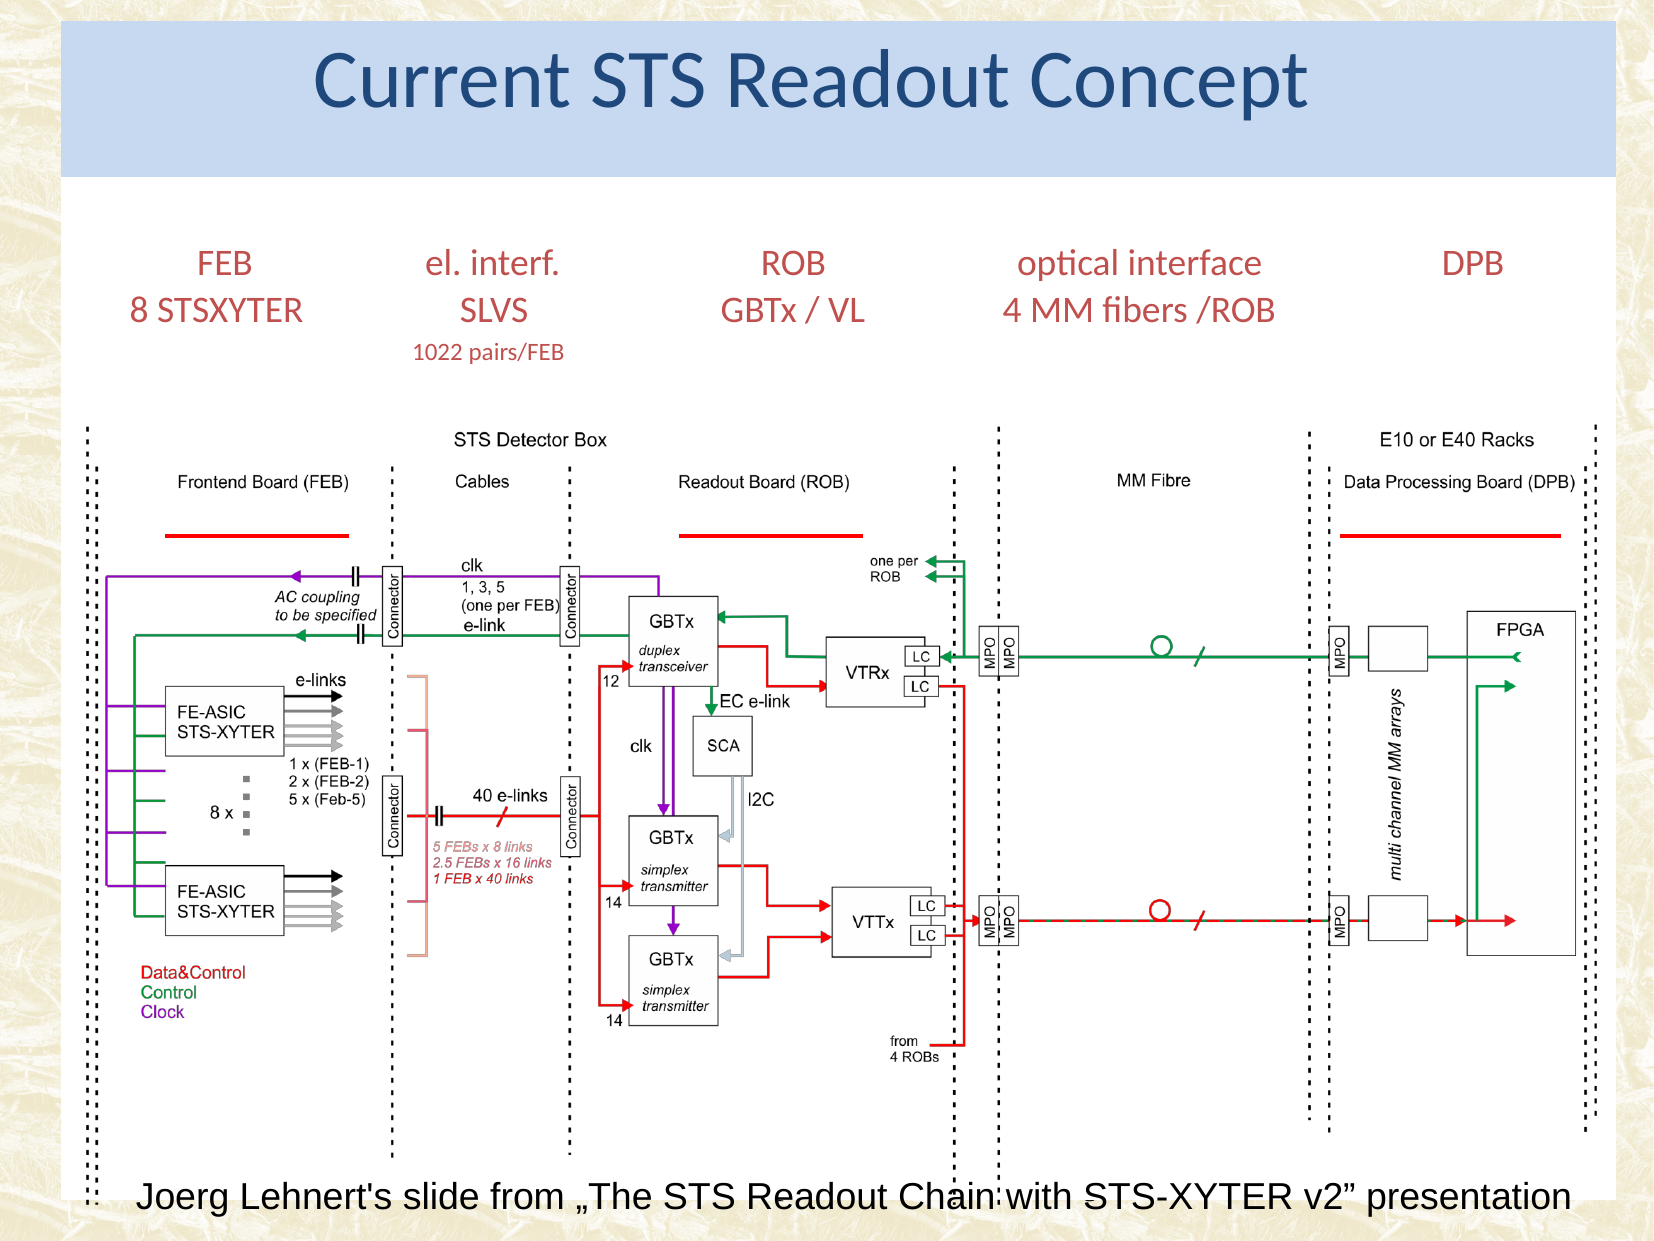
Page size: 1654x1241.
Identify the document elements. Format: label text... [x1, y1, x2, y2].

text_box FEB [197, 247, 284, 293]
text_box [61, 21, 1616, 1200]
text_box Current STS Readout Concept [313, 44, 1639, 147]
picture [0, 0, 1654, 1241]
text_box 10­22 pairs/FEB [412, 341, 617, 373]
text_box SLVS [460, 294, 566, 340]
text_box optical interface [1017, 247, 1347, 293]
text_box Joerg Lehnert's slide from „The STS Readout Chain with STS-XYTER v2” presentation [121, 1168, 1598, 1226]
text_box 4 MM fibers /ROB [1002, 294, 1351, 340]
text_box ROB [760, 247, 859, 293]
text_box 8 STS­XYTER [129, 294, 379, 340]
text_box DPB [1441, 247, 1536, 293]
text_box el. interf. [425, 247, 612, 293]
text_box GBTx / VL [720, 294, 924, 340]
